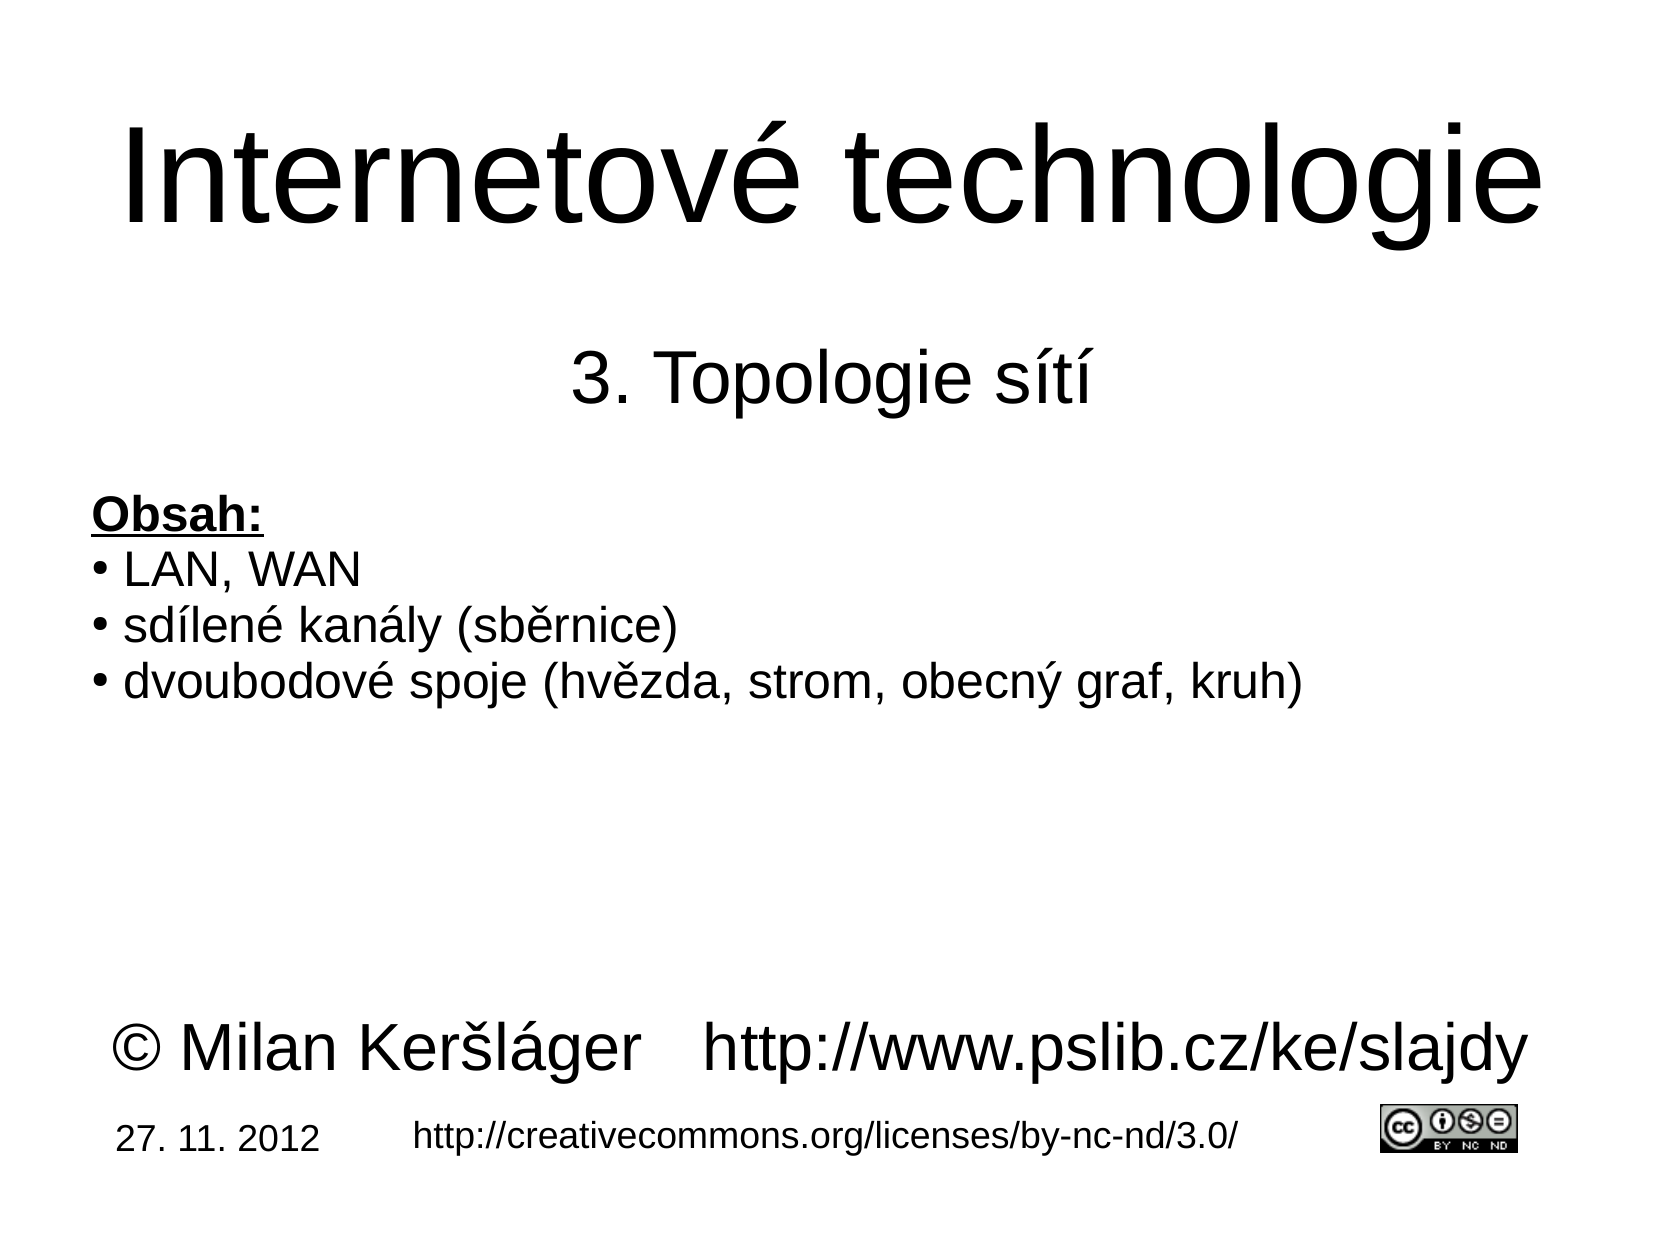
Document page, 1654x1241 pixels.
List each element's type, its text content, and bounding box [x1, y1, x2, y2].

text_box http://creativecommons.org/licenses/by-nc-nd/3.0/ [339, 1107, 1313, 1165]
picture [1380, 1104, 1518, 1153]
text_box 27. 11. 2012 [100, 1110, 337, 1168]
text_box Obsah: LAN, WAN sdílené kanály (sběrnice) dvoubodové spoje (hvězda, strom, obecný graf, kruh) [76, 478, 1583, 718]
list © Milan Keršláger http://www.pslib.cz/ke/slajdy [76, 1009, 1565, 1087]
title Internetové technologie 3. Topologie sítí [88, 56, 1577, 461]
